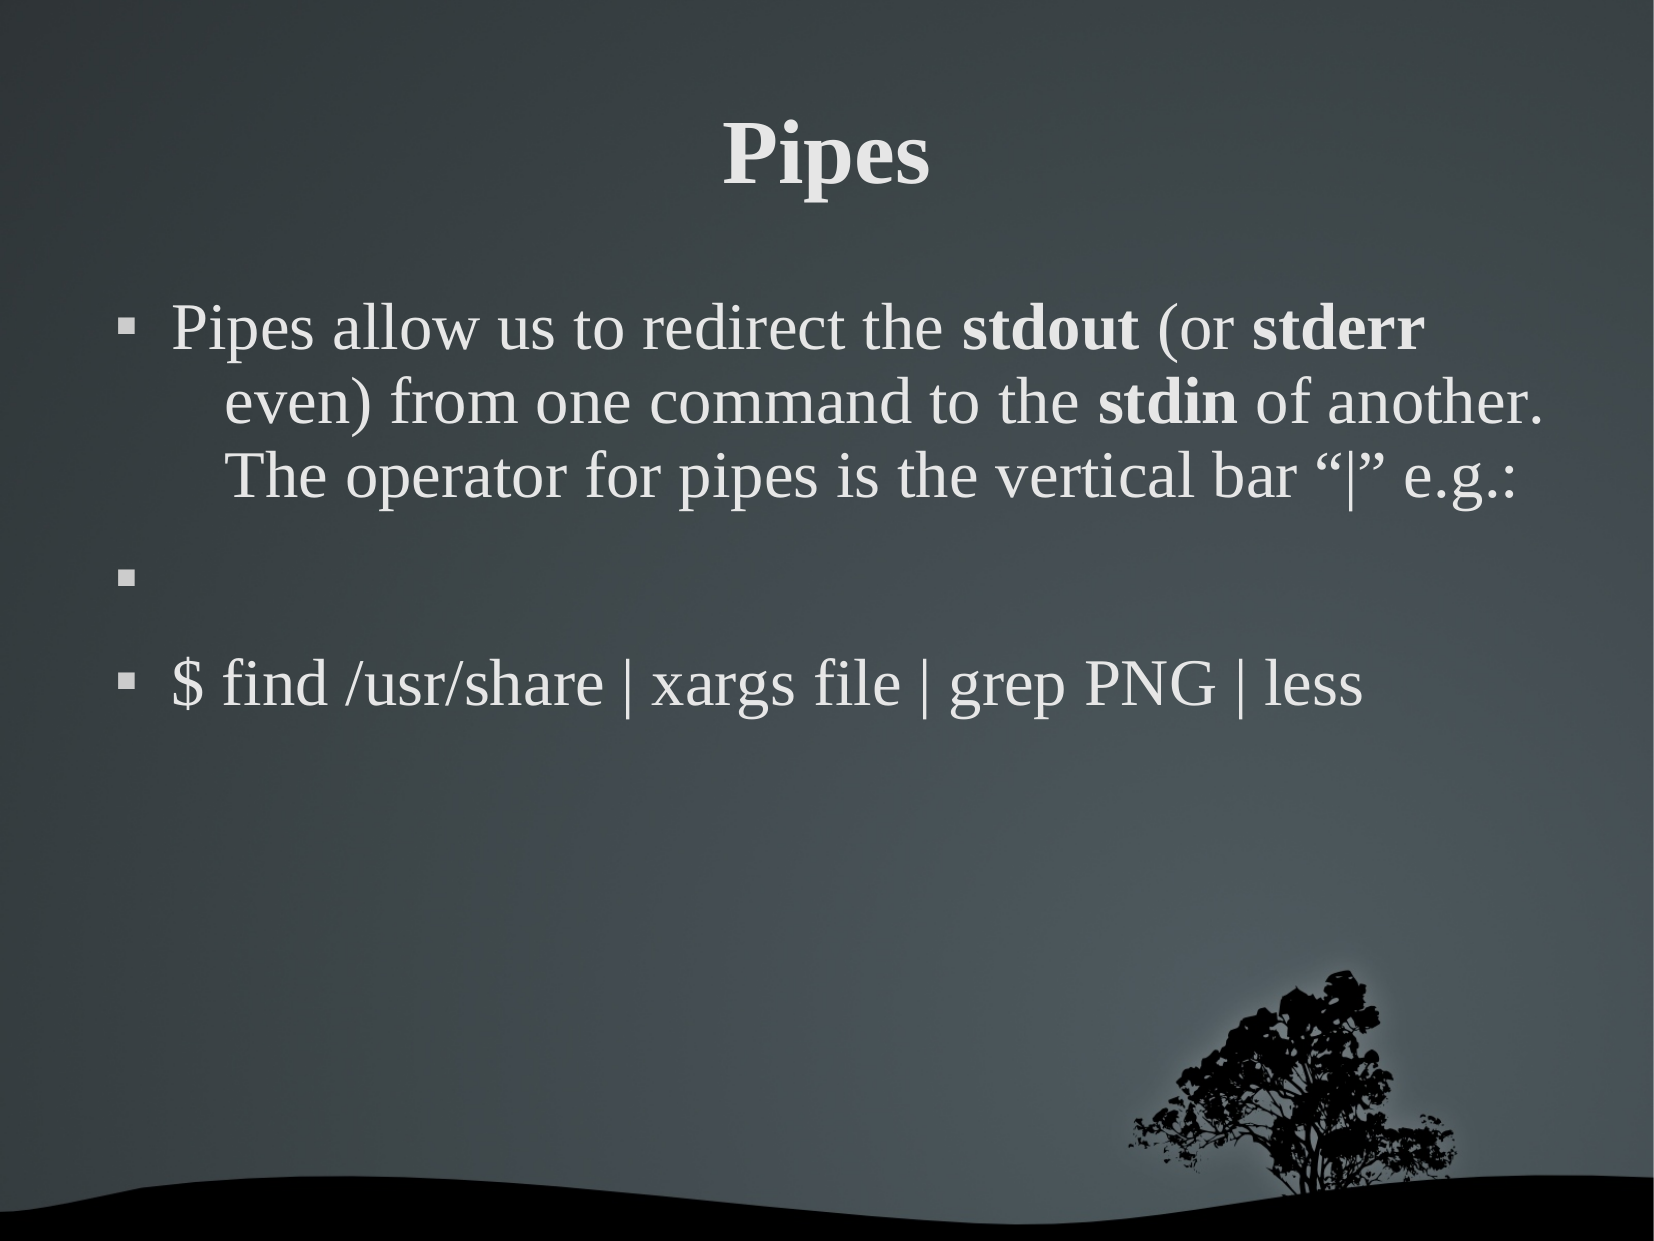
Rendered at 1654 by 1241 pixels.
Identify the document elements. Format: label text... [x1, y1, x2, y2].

title Pipes [82, 49, 1571, 257]
picture [0, 0, 1654, 1241]
list Pipes allow us to redirect the stdout (or stderr even) from one command to the stdin of another. The operator for pipes is the vertical bar “|” e.g.: $ find /usr/share | xargs file | grep PNG | less [82, 290, 1571, 1109]
